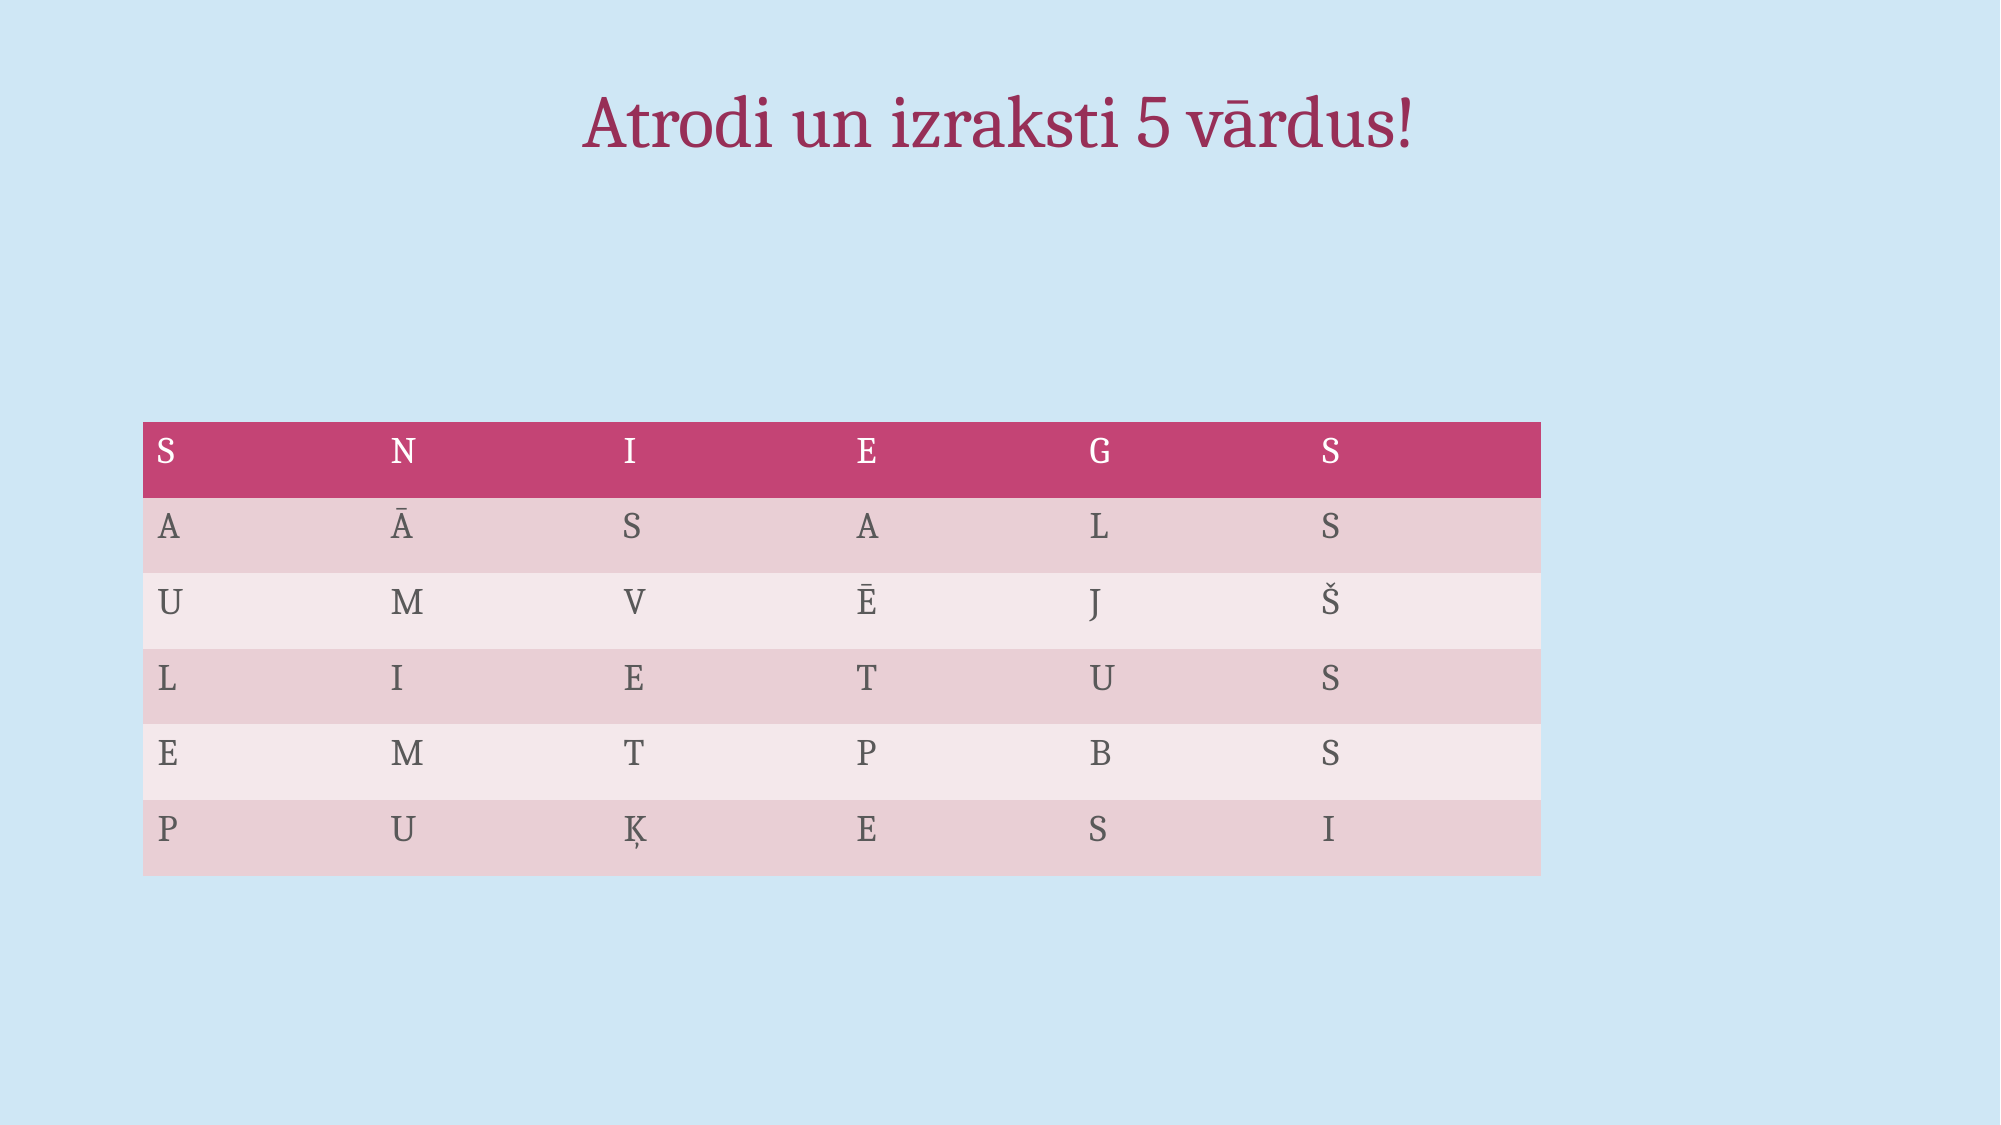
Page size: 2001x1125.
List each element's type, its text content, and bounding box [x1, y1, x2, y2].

table_cell Š [1307, 573, 1541, 649]
table_header N [376, 422, 609, 498]
table_cell S [1307, 649, 1541, 724]
table_cell E [609, 649, 842, 724]
table_cell U [376, 800, 609, 876]
table_cell S [1307, 724, 1541, 800]
table_cell S [1307, 498, 1541, 573]
table_cell T [842, 649, 1075, 724]
table_cell M [376, 724, 609, 800]
table_header I [609, 422, 842, 498]
table_header E [842, 422, 1075, 498]
table_cell E [143, 724, 376, 800]
title Atrodi un izraksti 5 vārdus! [174, 75, 1825, 271]
table_cell T [609, 724, 842, 800]
table_cell Ē [842, 573, 1075, 649]
table_cell P [842, 724, 1075, 800]
table_cell S [1075, 800, 1307, 876]
table_cell A [842, 498, 1075, 573]
table_cell S [609, 498, 842, 573]
table_cell E [842, 800, 1075, 876]
table_cell A [143, 498, 376, 573]
table_header S [1307, 422, 1541, 498]
table_cell Ķ [609, 800, 842, 876]
table_cell L [143, 649, 376, 724]
table_cell P [143, 800, 376, 876]
table_cell L [1075, 498, 1307, 573]
table_header G [1075, 422, 1307, 498]
table_cell V [609, 573, 842, 649]
table_cell U [143, 573, 376, 649]
table_cell B [1075, 724, 1307, 800]
table_cell I [1307, 800, 1541, 876]
table_header S [143, 422, 376, 498]
table_cell Ā [376, 498, 609, 573]
table_cell J [1075, 573, 1307, 649]
table_cell I [376, 649, 609, 724]
table_cell U [1075, 649, 1307, 724]
table_cell M [376, 573, 609, 649]
